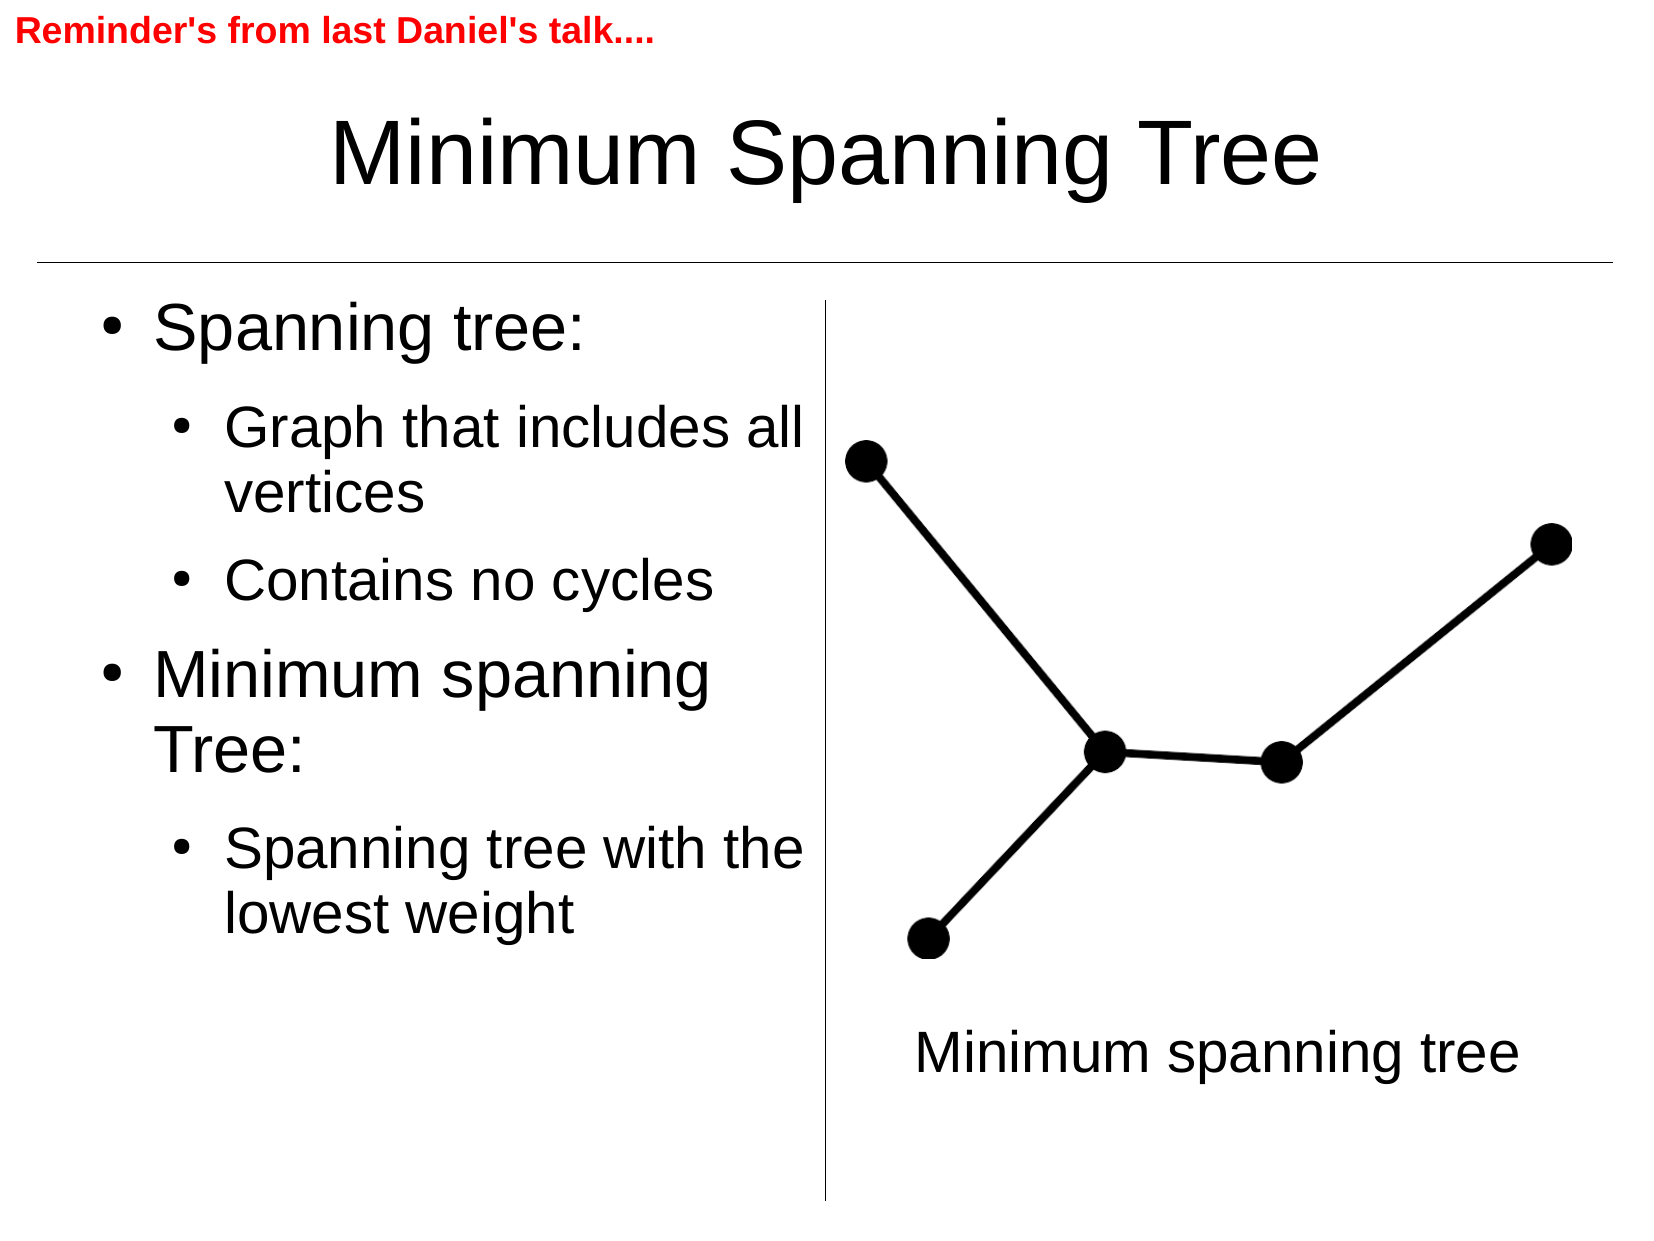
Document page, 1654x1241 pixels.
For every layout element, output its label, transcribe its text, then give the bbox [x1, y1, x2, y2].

text_box Minimum spanning tree [900, 1012, 1576, 1163]
text_box Reminder's from last Daniel's talk.... [0, 2, 671, 61]
title Minimum Spanning Tree [82, 49, 1571, 257]
list Spanning tree: Graph that includes all vertices Contains no cycles Minimum spanning Tree: Spanning tree with the lowest weight [82, 290, 809, 1109]
picture [845, 440, 1572, 959]
